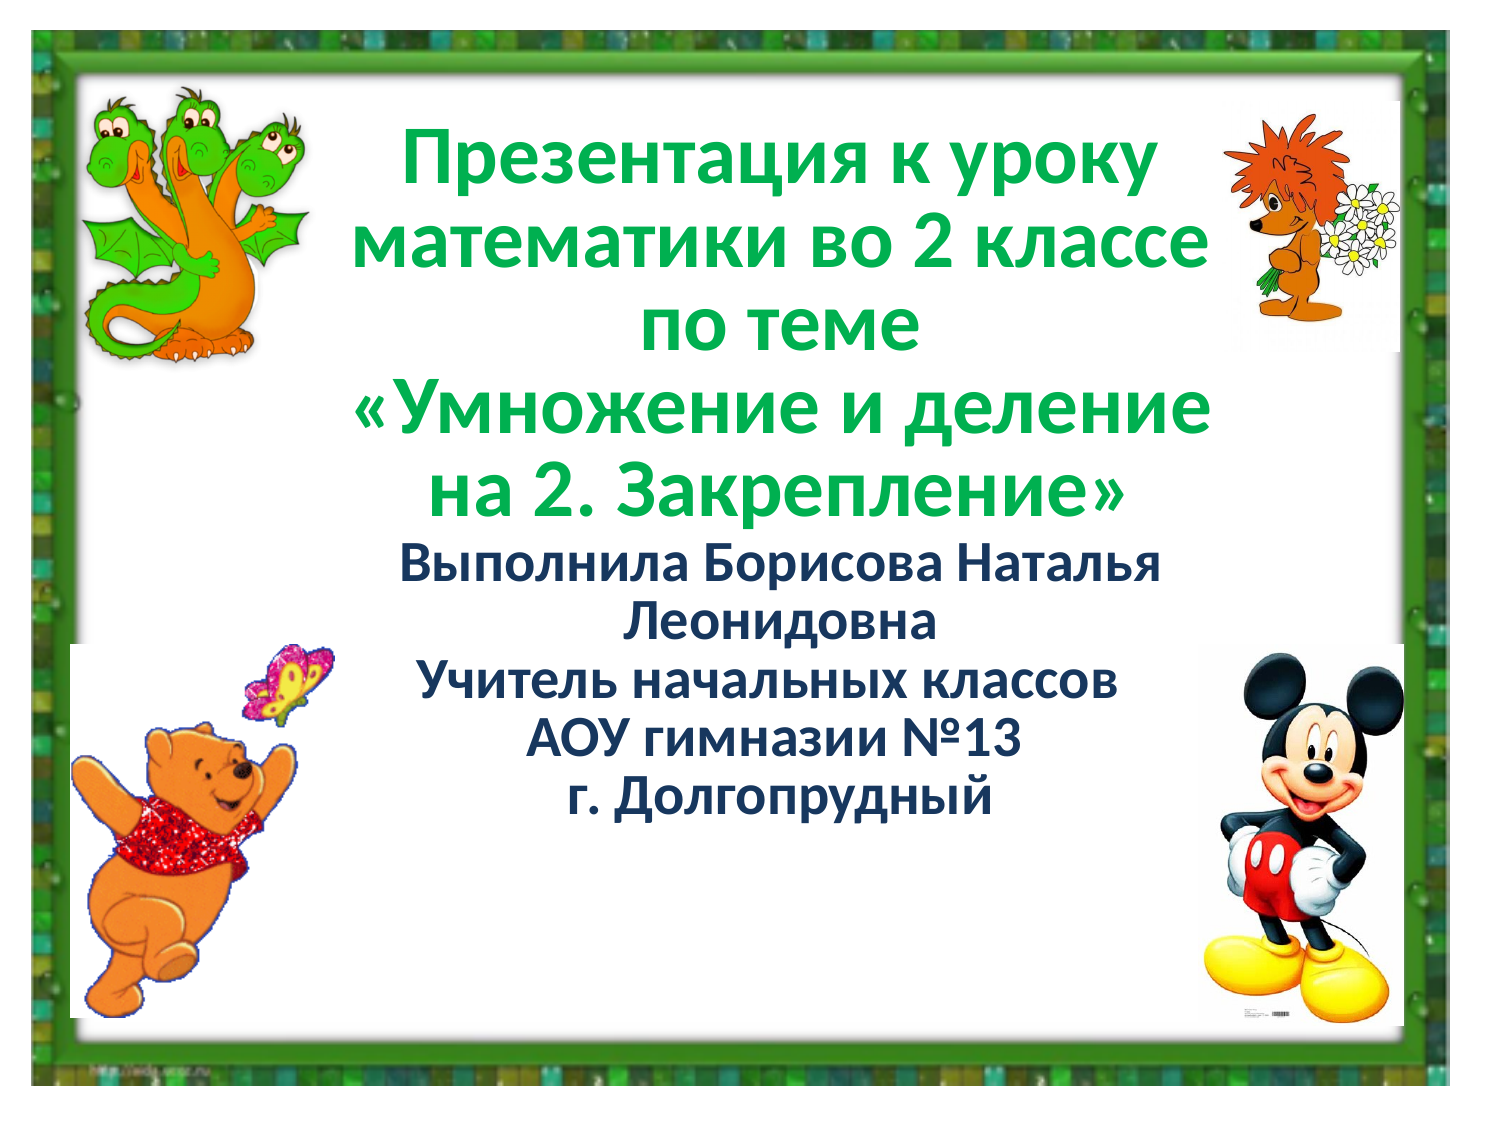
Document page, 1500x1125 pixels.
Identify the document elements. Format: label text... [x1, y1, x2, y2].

picture [31, 30, 1450, 1086]
text_box Презентация к уроку математики во 2 классе по теме «Умножение и деление на 2. Закрепление» Выполнила Борисова Наталья Леонидовна Учитель начальных классов АОУ гимназии №13 г. Долгопрудный [334, 114, 1229, 904]
